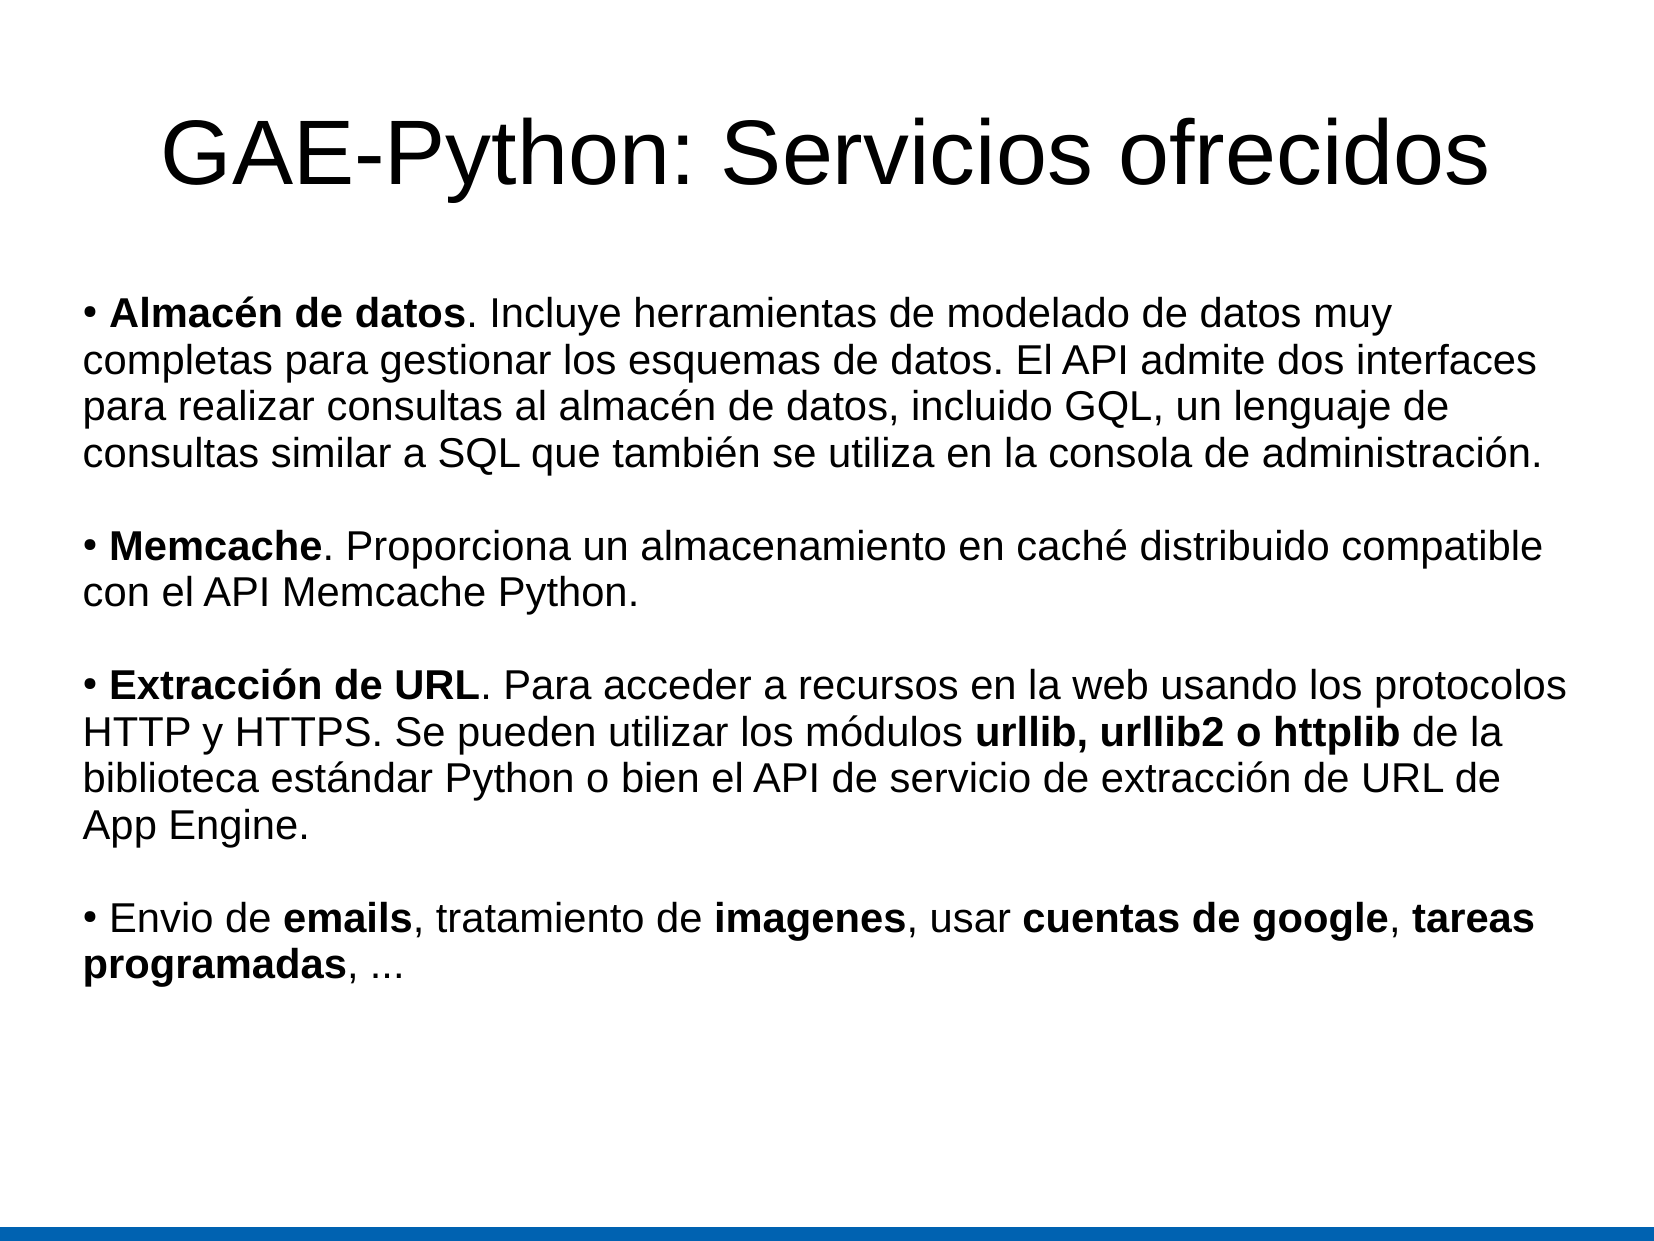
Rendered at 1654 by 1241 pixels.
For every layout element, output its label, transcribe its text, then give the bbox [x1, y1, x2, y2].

subtitle Almacén de datos. Incluye herramientas de modelado de datos muy completas para gestionar los esquemas de datos. El API admite dos interfaces para realizar consultas al almacén de datos, incluido GQL, un lenguaje de consultas similar a SQL que también se utiliza en la consola de administración. Memcache. Proporciona un almacenamiento en caché distribuido compatible con el API Memcache Python. Extracción de URL. Para acceder a recursos en la web usando los protocolos HTTP y HTTPS. Se pueden utilizar los módulos urllib, urllib2 o httplib de la biblioteca estándar Python o bien el API de servicio de extracción de URL de App Engine. Envio de emails, tratamiento de imagenes, usar cuentas de google, tareas programadas, ... [82, 290, 1571, 1109]
title GAE-Python: Servicios ofrecidos [82, 49, 1571, 257]
